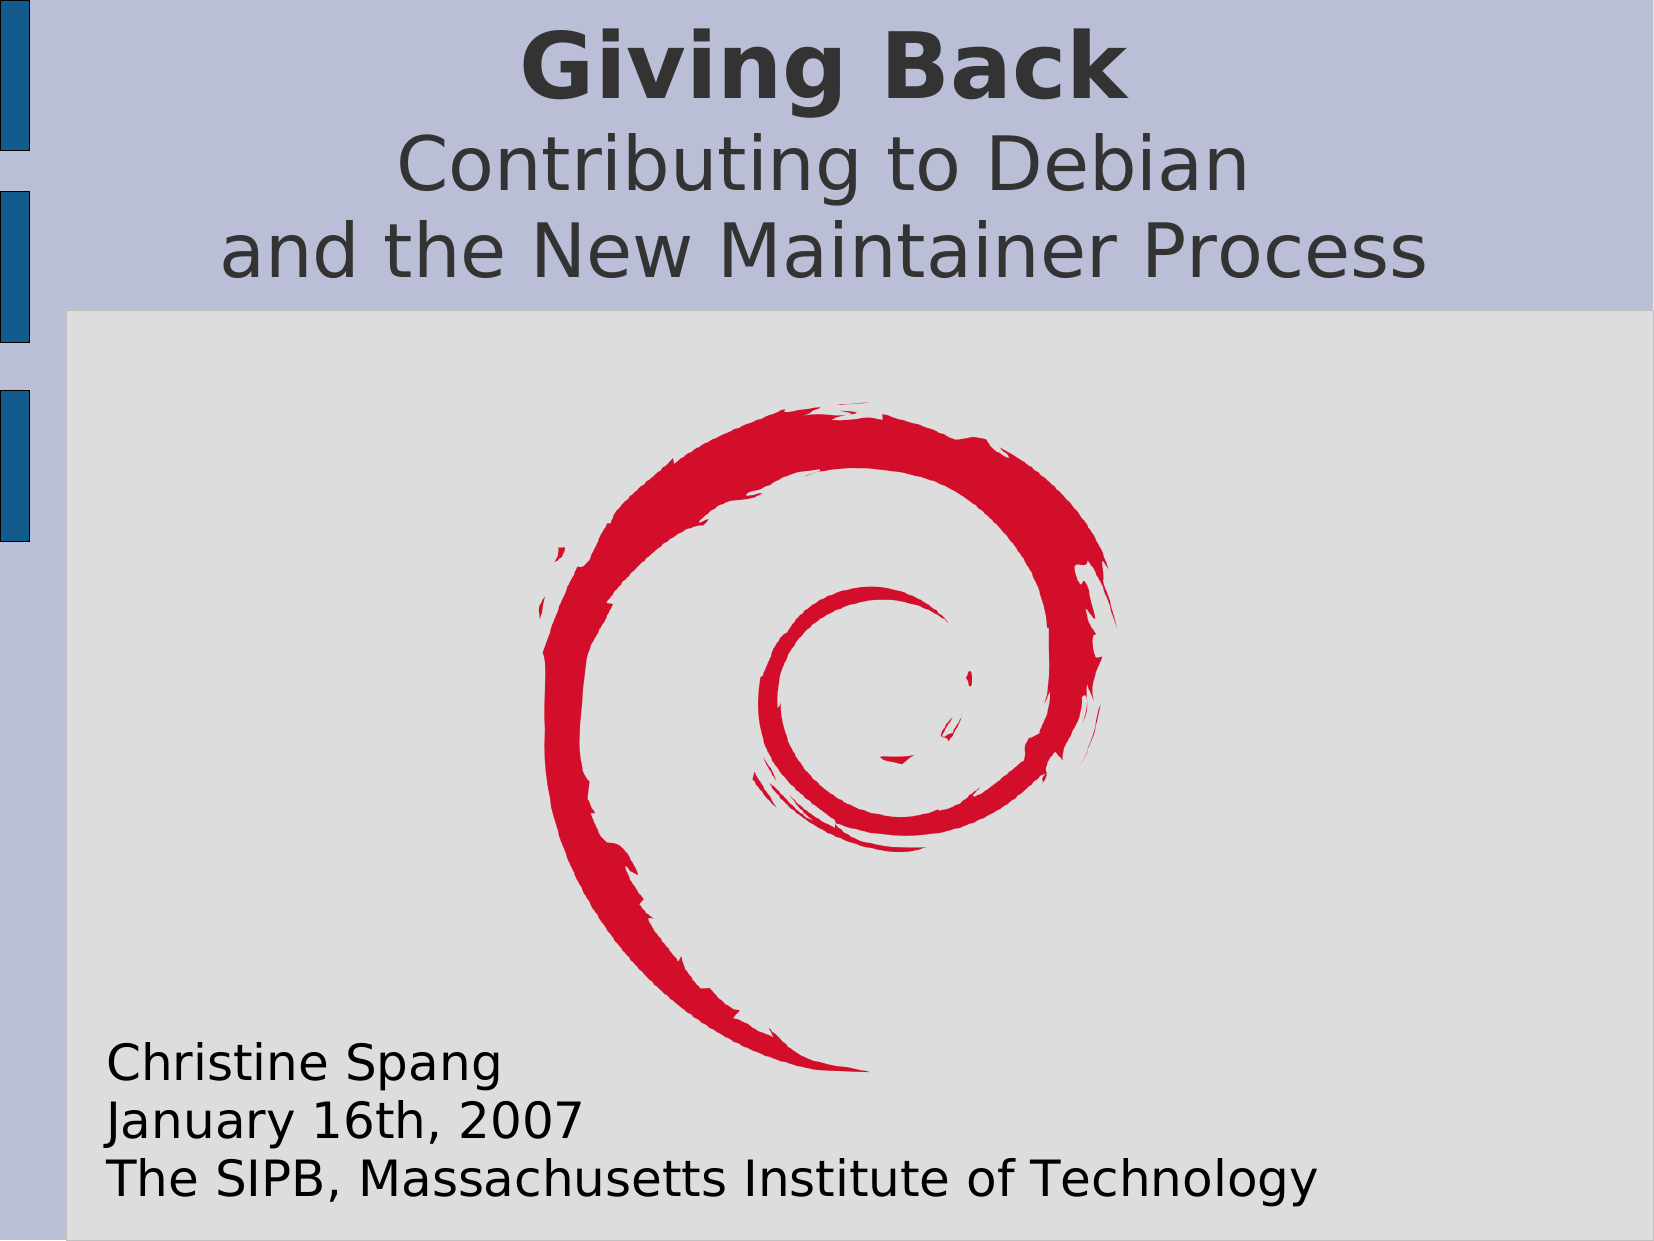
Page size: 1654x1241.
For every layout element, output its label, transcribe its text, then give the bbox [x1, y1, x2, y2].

title Giving Back Contributing to Debian and the New Maintainer Process [118, 13, 1531, 296]
picture [472, 324, 1182, 1033]
list Christine Spang January 16th, 2007 The SIPB, Massachusetts Institute of Technology [88, 1033, 1501, 1241]
